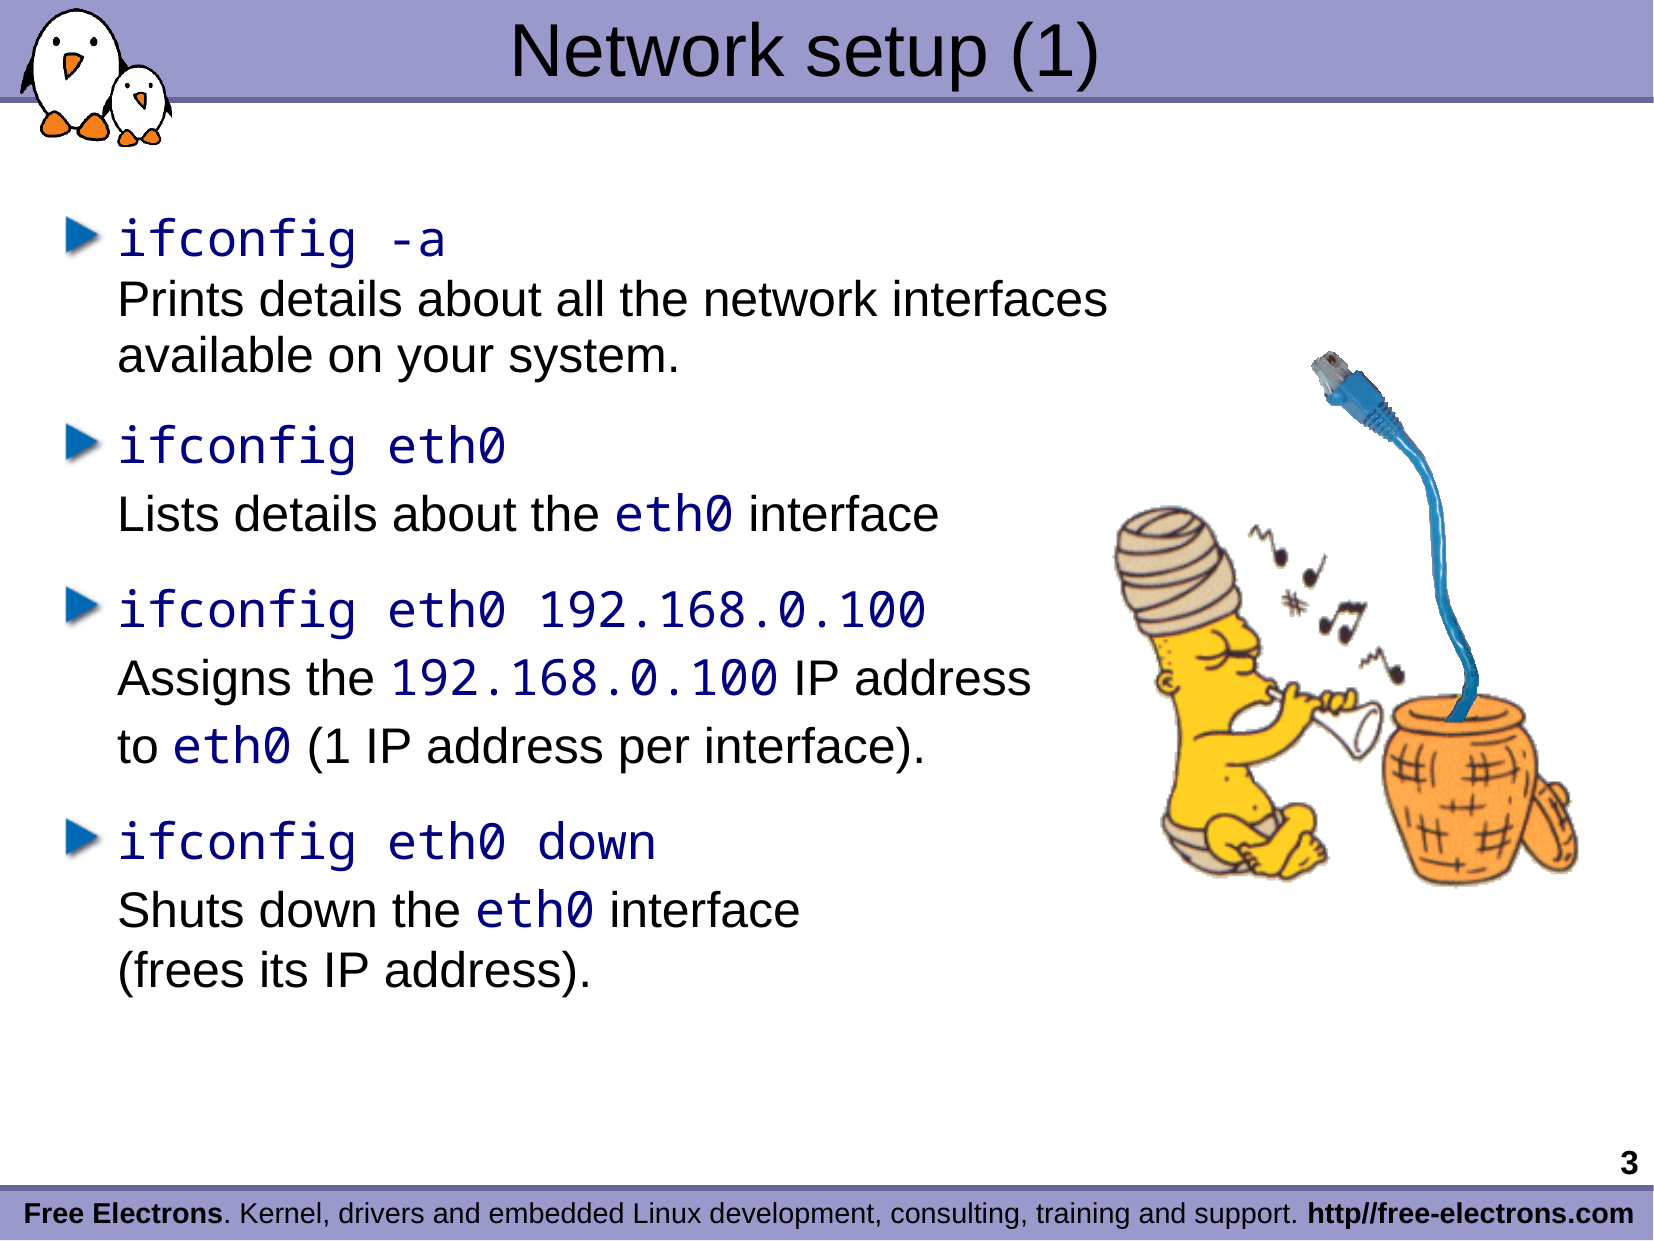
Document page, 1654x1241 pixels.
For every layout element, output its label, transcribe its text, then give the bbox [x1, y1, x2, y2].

title Network setup (1) [60, 0, 1551, 101]
picture [20, 8, 172, 147]
list ifconfig -a Prints details about all the network interfaces available on your system. ifconfig eth0 Lists details about the eth0 interface ifconfig eth0 192.168.0.100 Assigns the 192.168.0.100 IP address to eth0 (1 IP address per interface). ifconfig eth0 down Shuts down the eth0 interface (frees its IP address). [46, 203, 1259, 1073]
picture [1109, 340, 1589, 895]
